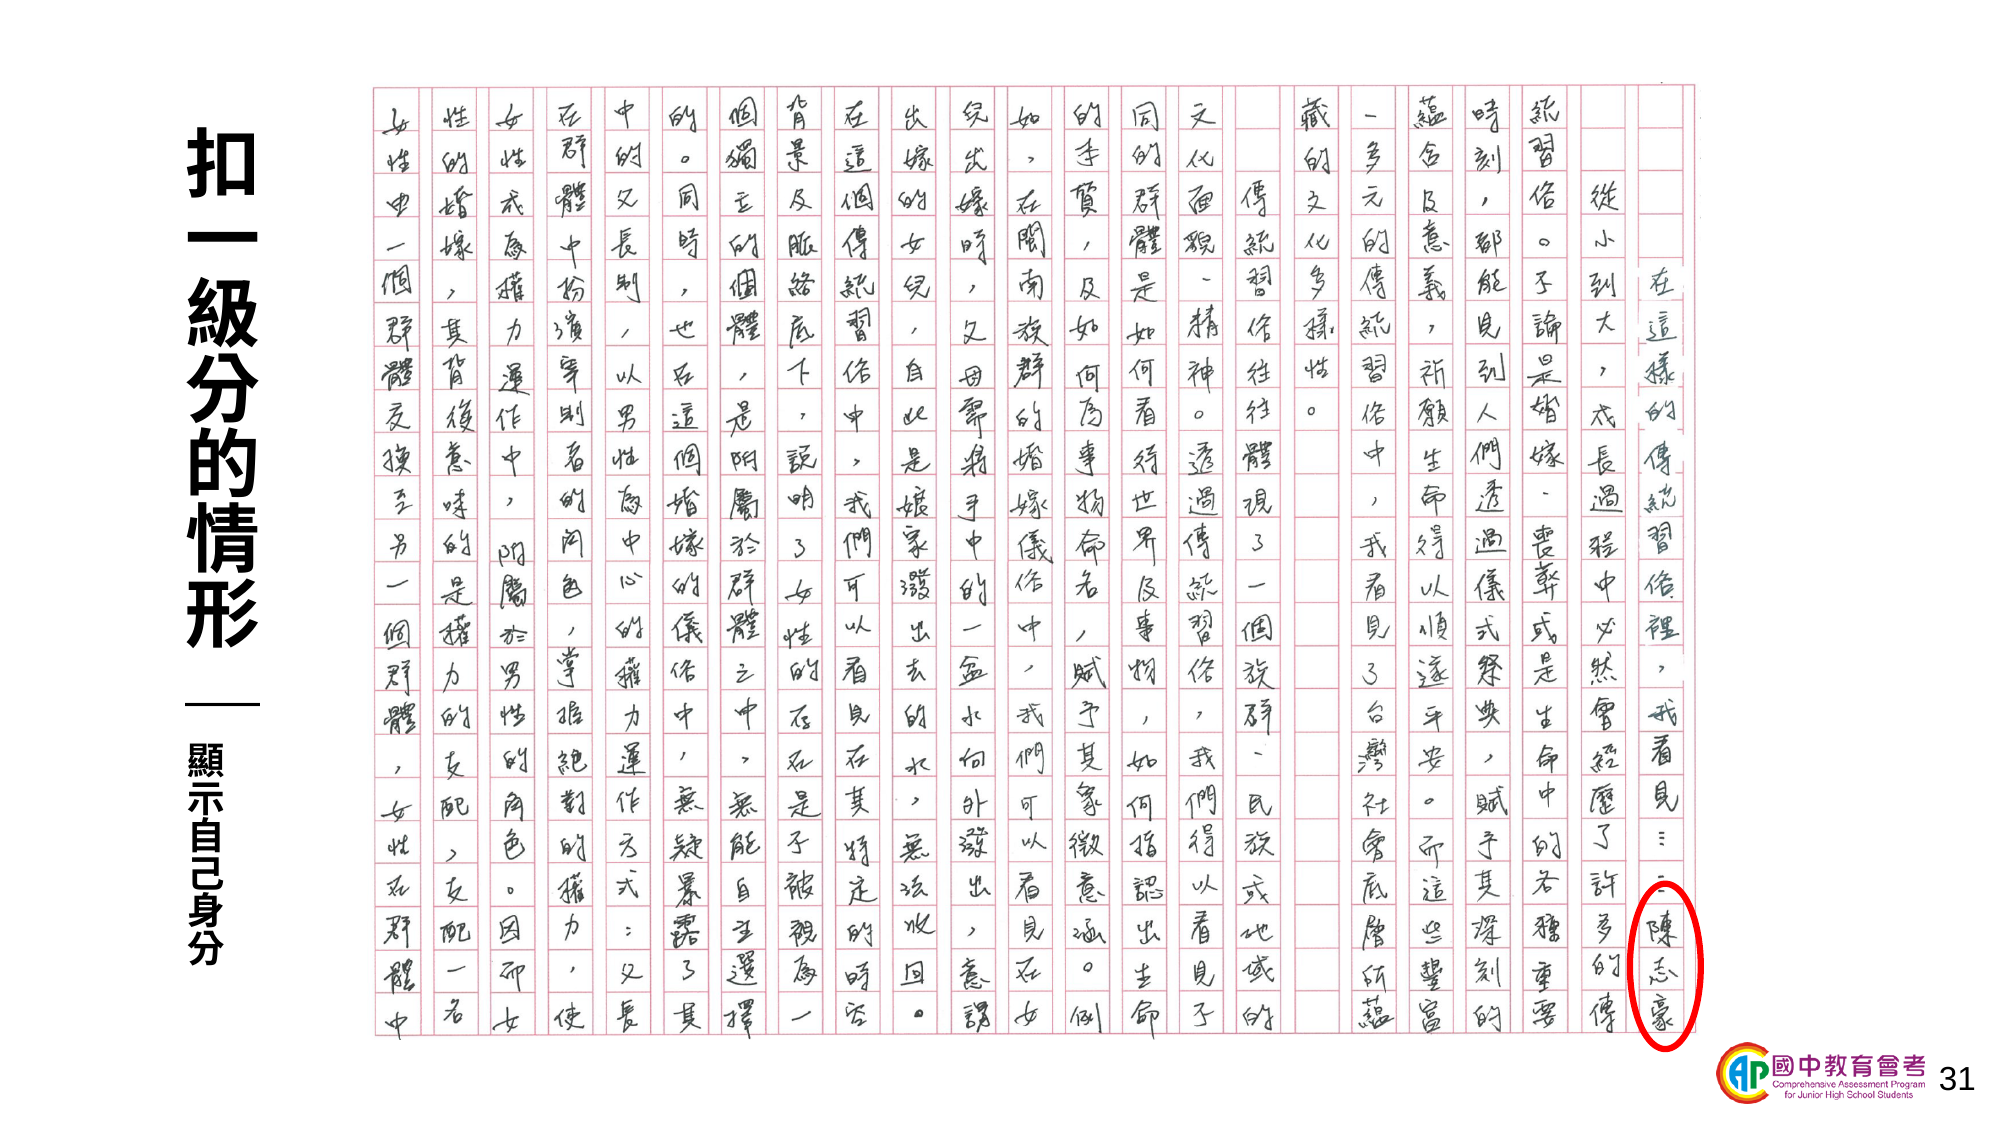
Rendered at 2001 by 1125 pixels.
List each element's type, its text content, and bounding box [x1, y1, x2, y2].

text_box [1923, 1047, 2000, 1108]
picture [1634, 887, 1697, 1040]
text_box 扣一級分的情形 ｜顯示自己身分 [161, 60, 278, 1032]
picture [367, 82, 1701, 1040]
picture [1687, 1005, 1701, 1040]
